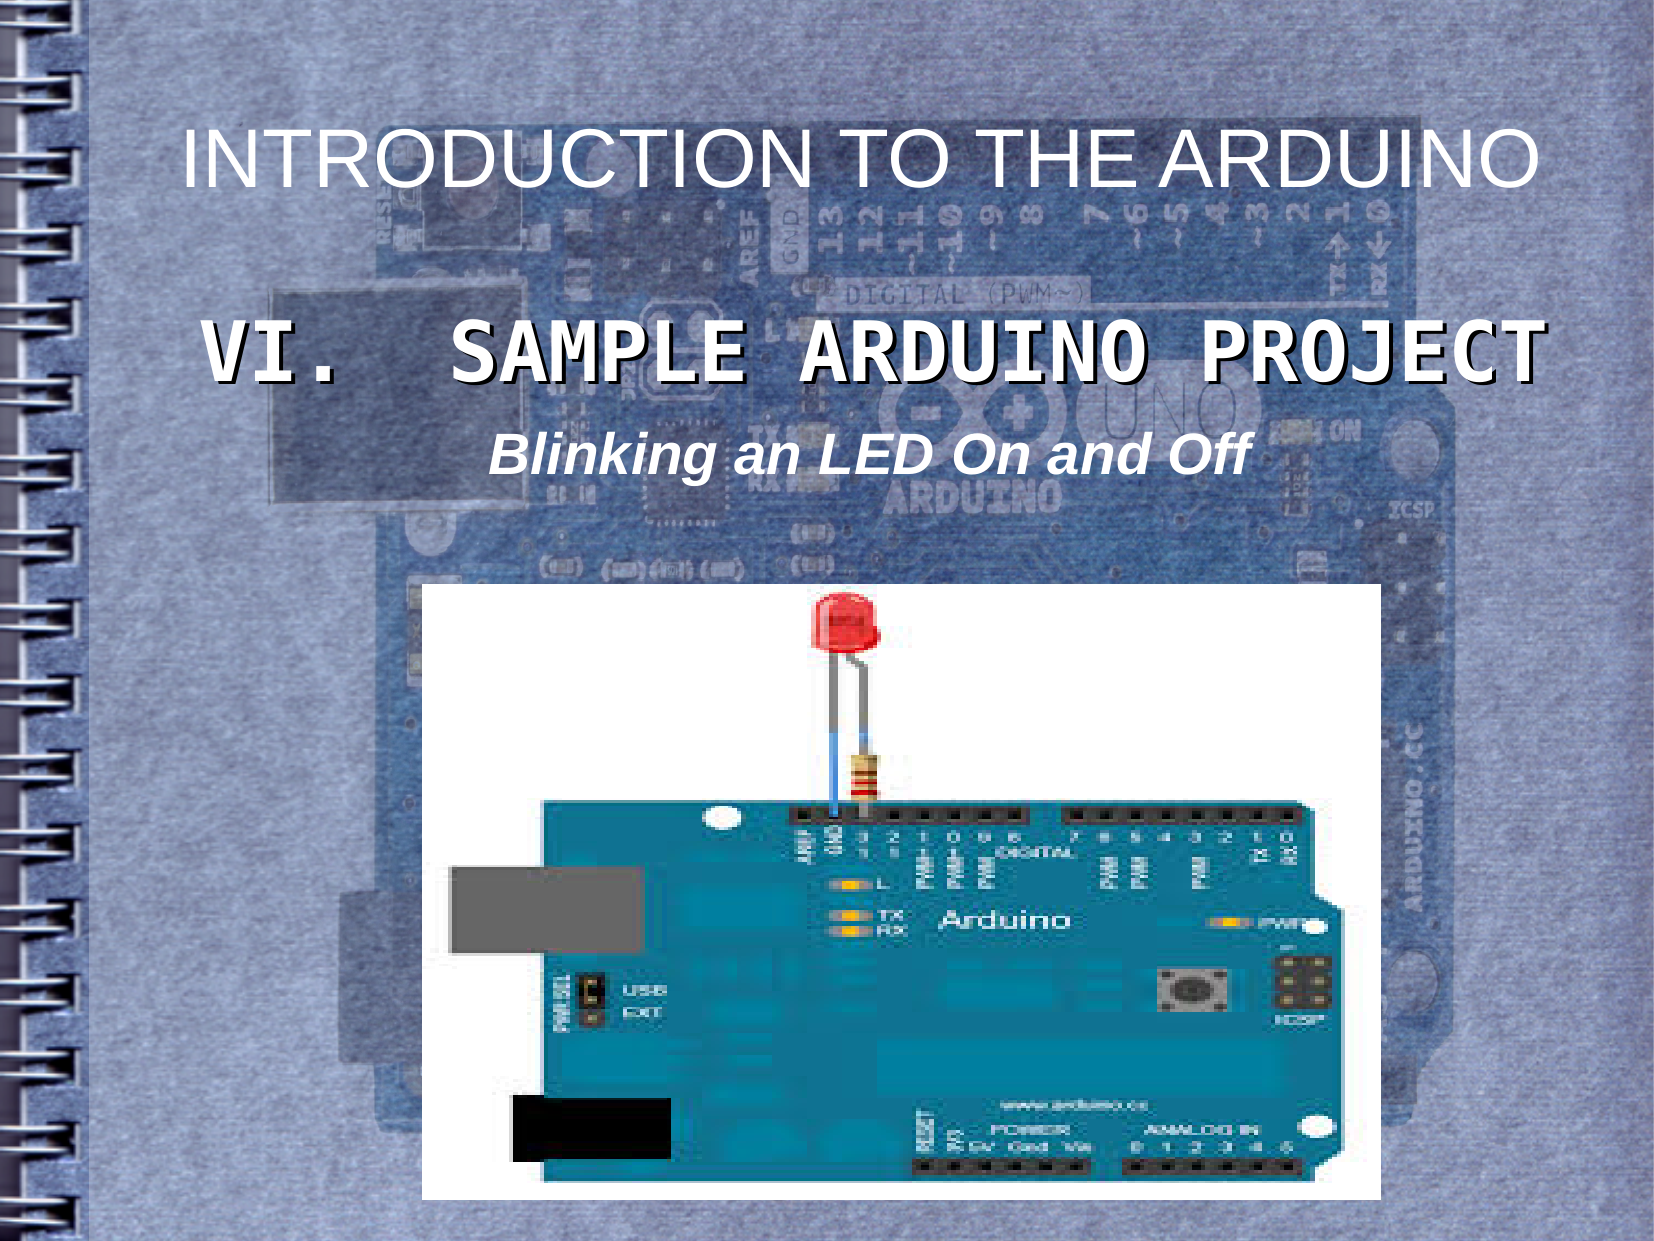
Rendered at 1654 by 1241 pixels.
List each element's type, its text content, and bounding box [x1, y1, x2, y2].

text_box VI. SAMPLE ARDUINO PROJECT [153, 296, 1594, 409]
picture [0, 0, 1654, 1241]
text_box Blinking an LED On and Off [315, 414, 1426, 496]
text_box INTRODUCTION TO THE ARDUINO [165, 75, 1561, 286]
